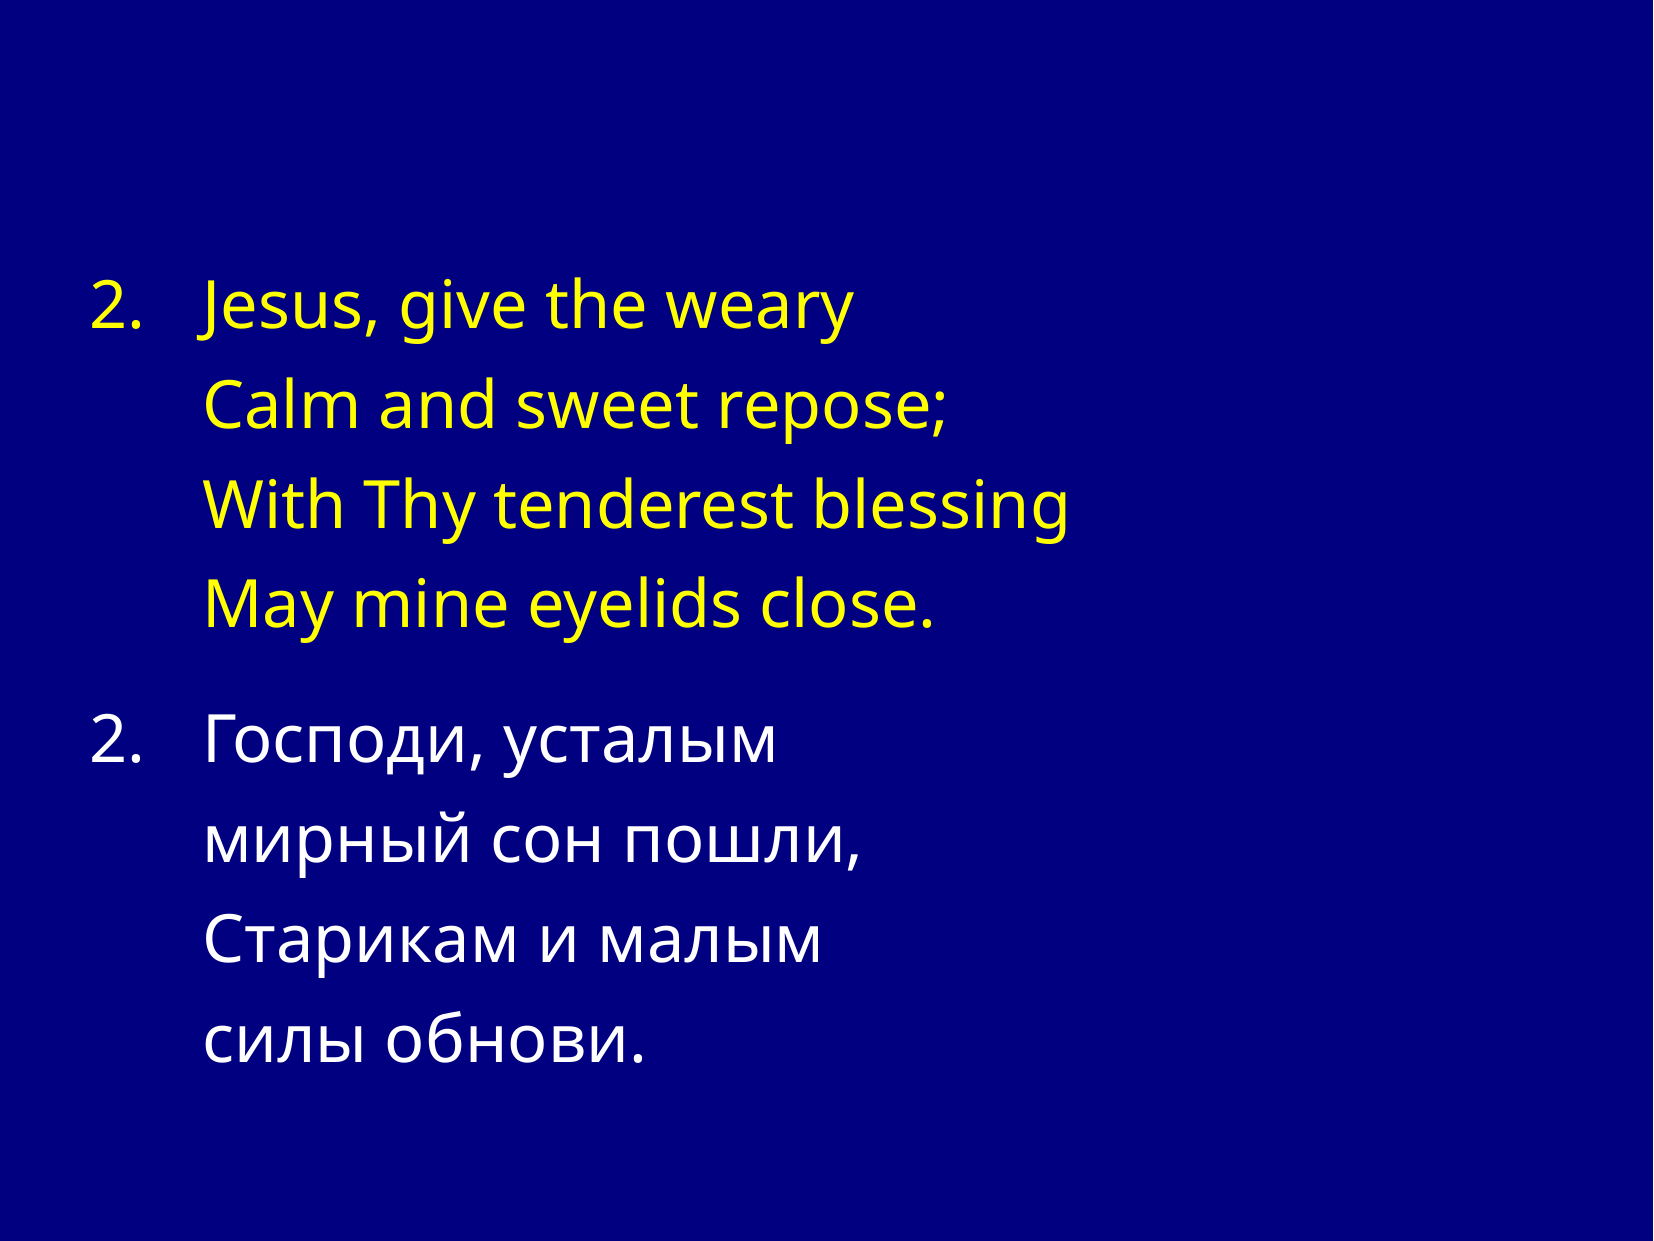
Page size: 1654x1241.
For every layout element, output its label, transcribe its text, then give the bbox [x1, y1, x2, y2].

text_box 2. Господи, усталым мирный сон пошли, Старикам и малым силы обнови. [75, 675, 1576, 1163]
text_box 2. Jesus, give the weary Calm and sweet repose; With Thy tenderest blessing May mine eyelids close. [75, 150, 1576, 638]
